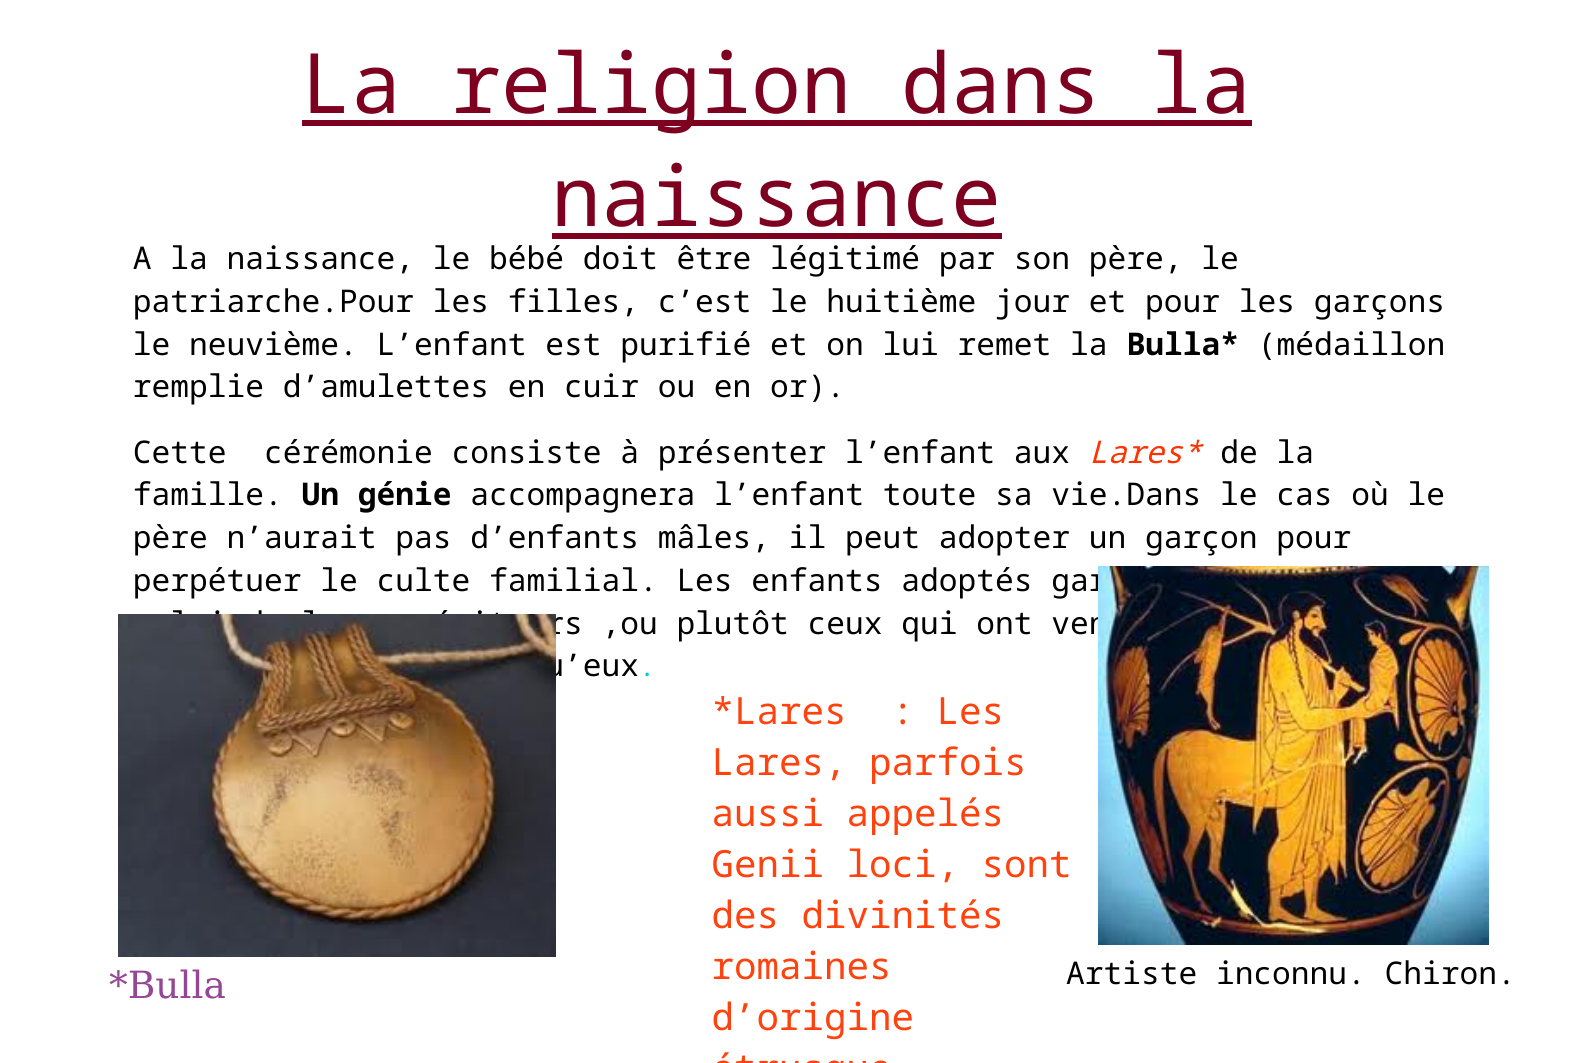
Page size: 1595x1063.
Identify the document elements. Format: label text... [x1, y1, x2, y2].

list A la naissance, le bébé doit être légitimé par son père, le patriarche.Pour les filles, c’est le huitième jour et pour les garçons le neuvième. L’enfant est purifié et on lui remet la Bulla* (médaillon remplie d’amulettes en cuir ou en or). Cette cérémonie consiste à présenter l’enfant aux Lares* de la famille. Un génie accompagnera l’enfant toute sa vie.Dans le cas où le père n’aurait pas d’enfants mâles, il peut adopter un garçon pour perpétuer le culte familial. Les enfants adoptés gardent dans leur nom celui de leurs géniteurs ,ou plutôt ceux qui ont vendu leur enfant à des gens plus riches qu’eux. [132, 236, 1462, 860]
picture [1098, 566, 1489, 943]
text_box *Bulla [94, 956, 626, 1016]
title La religion dans la naissance [112, 59, 1441, 217]
picture [118, 614, 556, 956]
text_box Artiste inconnu. Chiron. [1087, 943, 1571, 995]
text_box *Lares : Les Lares, parfois aussi appelés Genii loci, sont des divinités romaines d’origine étrusque. [696, 625, 1087, 995]
